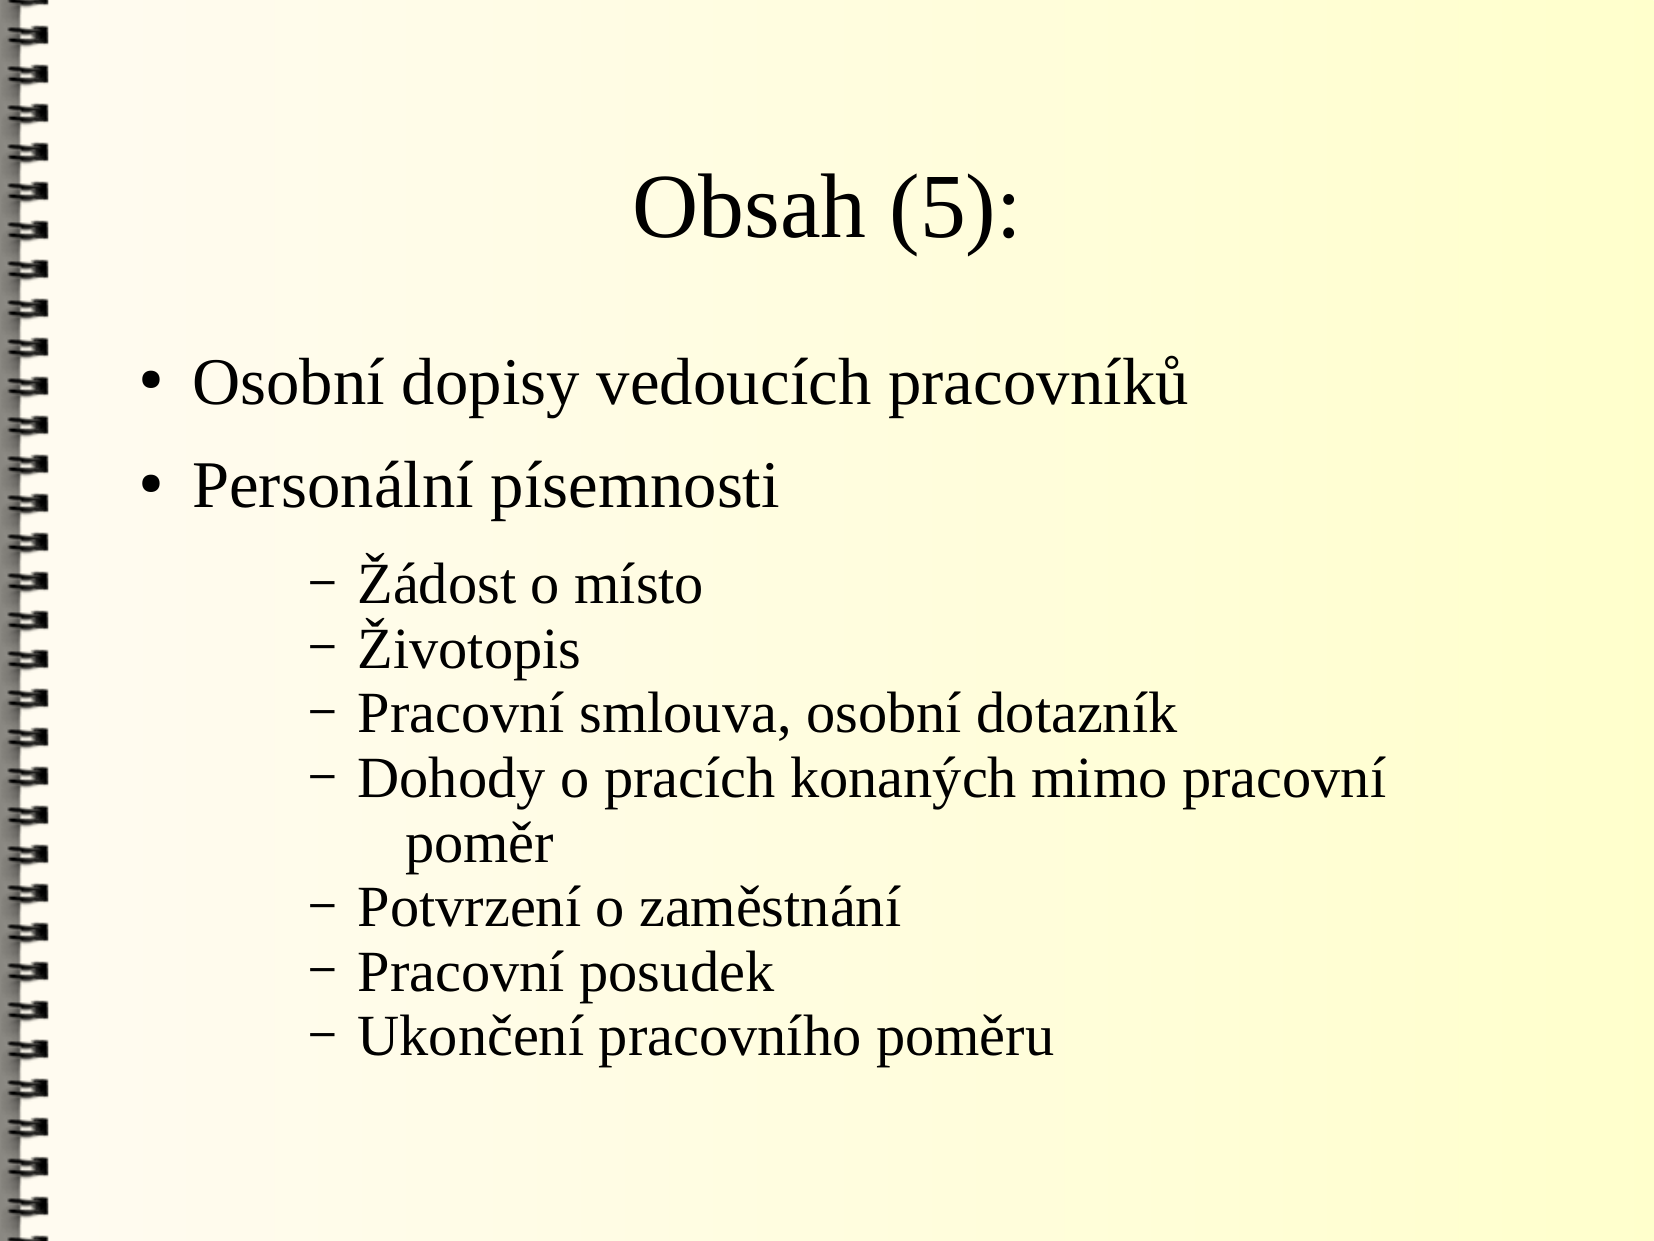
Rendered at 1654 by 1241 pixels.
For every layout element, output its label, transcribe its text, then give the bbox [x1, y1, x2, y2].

list Osobní dopisy vedoucích pracovníků Personální písemnosti Žádost o místo Životopis Pracovní smlouva, osobní dotazník Dohody o pracích konaných mimo pracovní poměr Potvrzení o zaměstnání Pracovní posudek Ukončení pracovního poměru [121, 344, 1534, 1164]
picture [0, 0, 1654, 1241]
title Obsah (5): [121, 102, 1534, 311]
